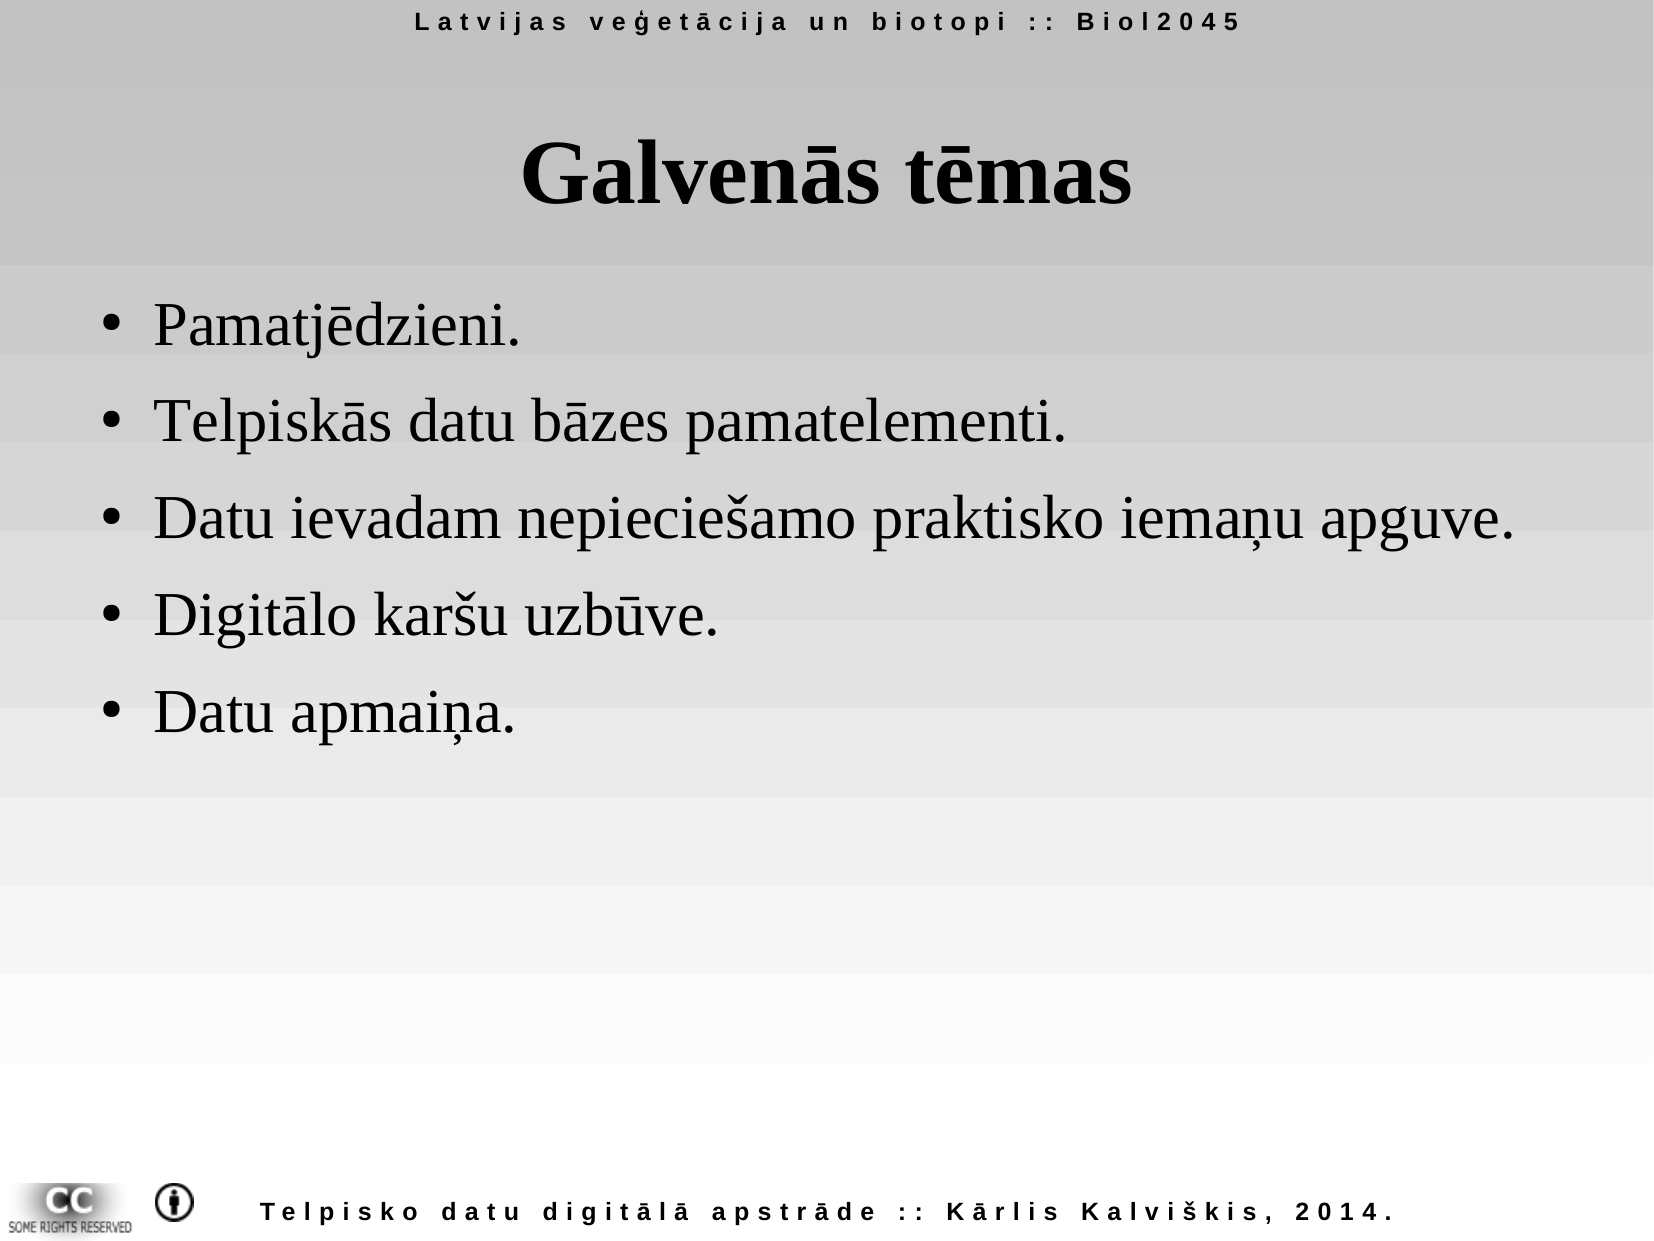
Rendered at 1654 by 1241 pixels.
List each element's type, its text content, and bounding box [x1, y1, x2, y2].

list Pamatjēdzieni. Telpiskās datu bāzes pamatelementi. Datu ievadam nepieciešamo praktisko iemaņu apguve. Digitālo karšu uzbūve. Datu apmaiņa. [82, 289, 1571, 1098]
picture [0, 0, 1654, 1241]
title Galvenās tēmas [29, 56, 1625, 289]
